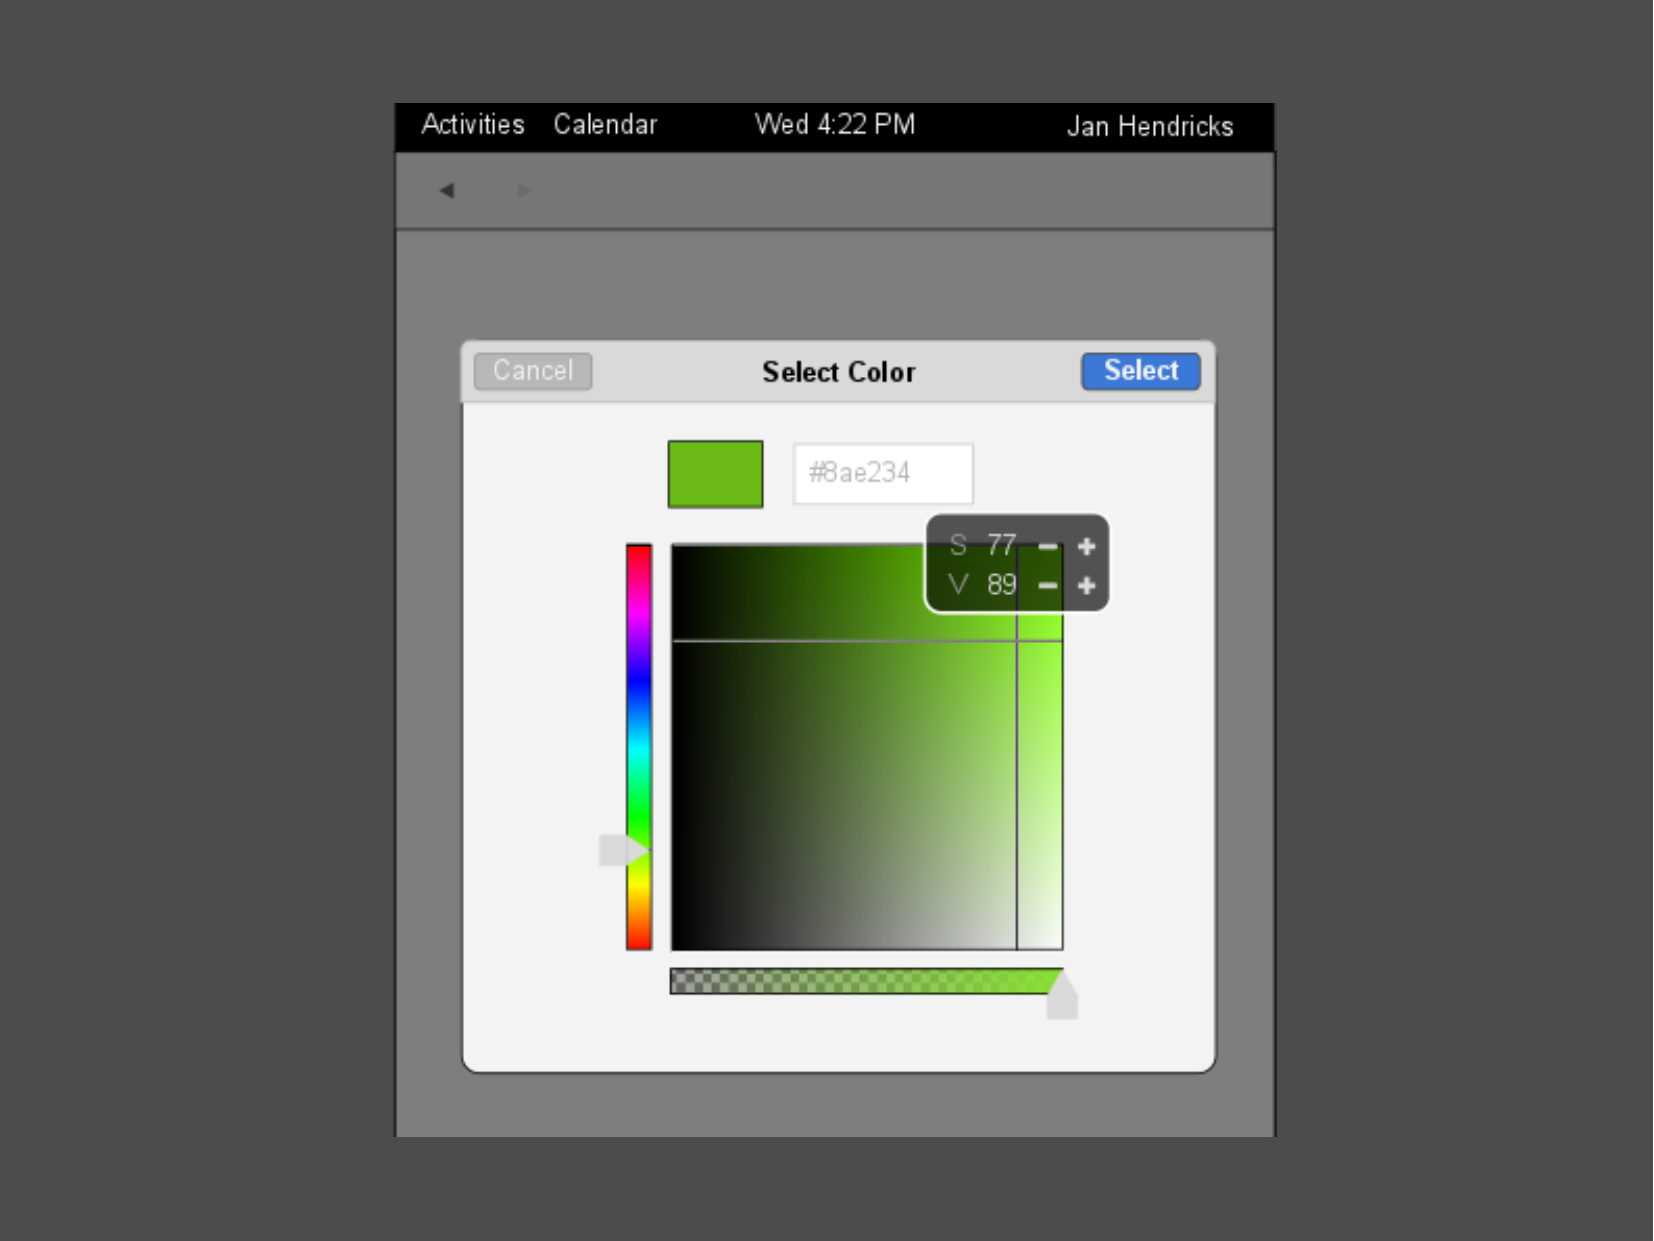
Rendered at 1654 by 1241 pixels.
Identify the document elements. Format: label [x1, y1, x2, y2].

picture [393, 103, 1277, 1137]
